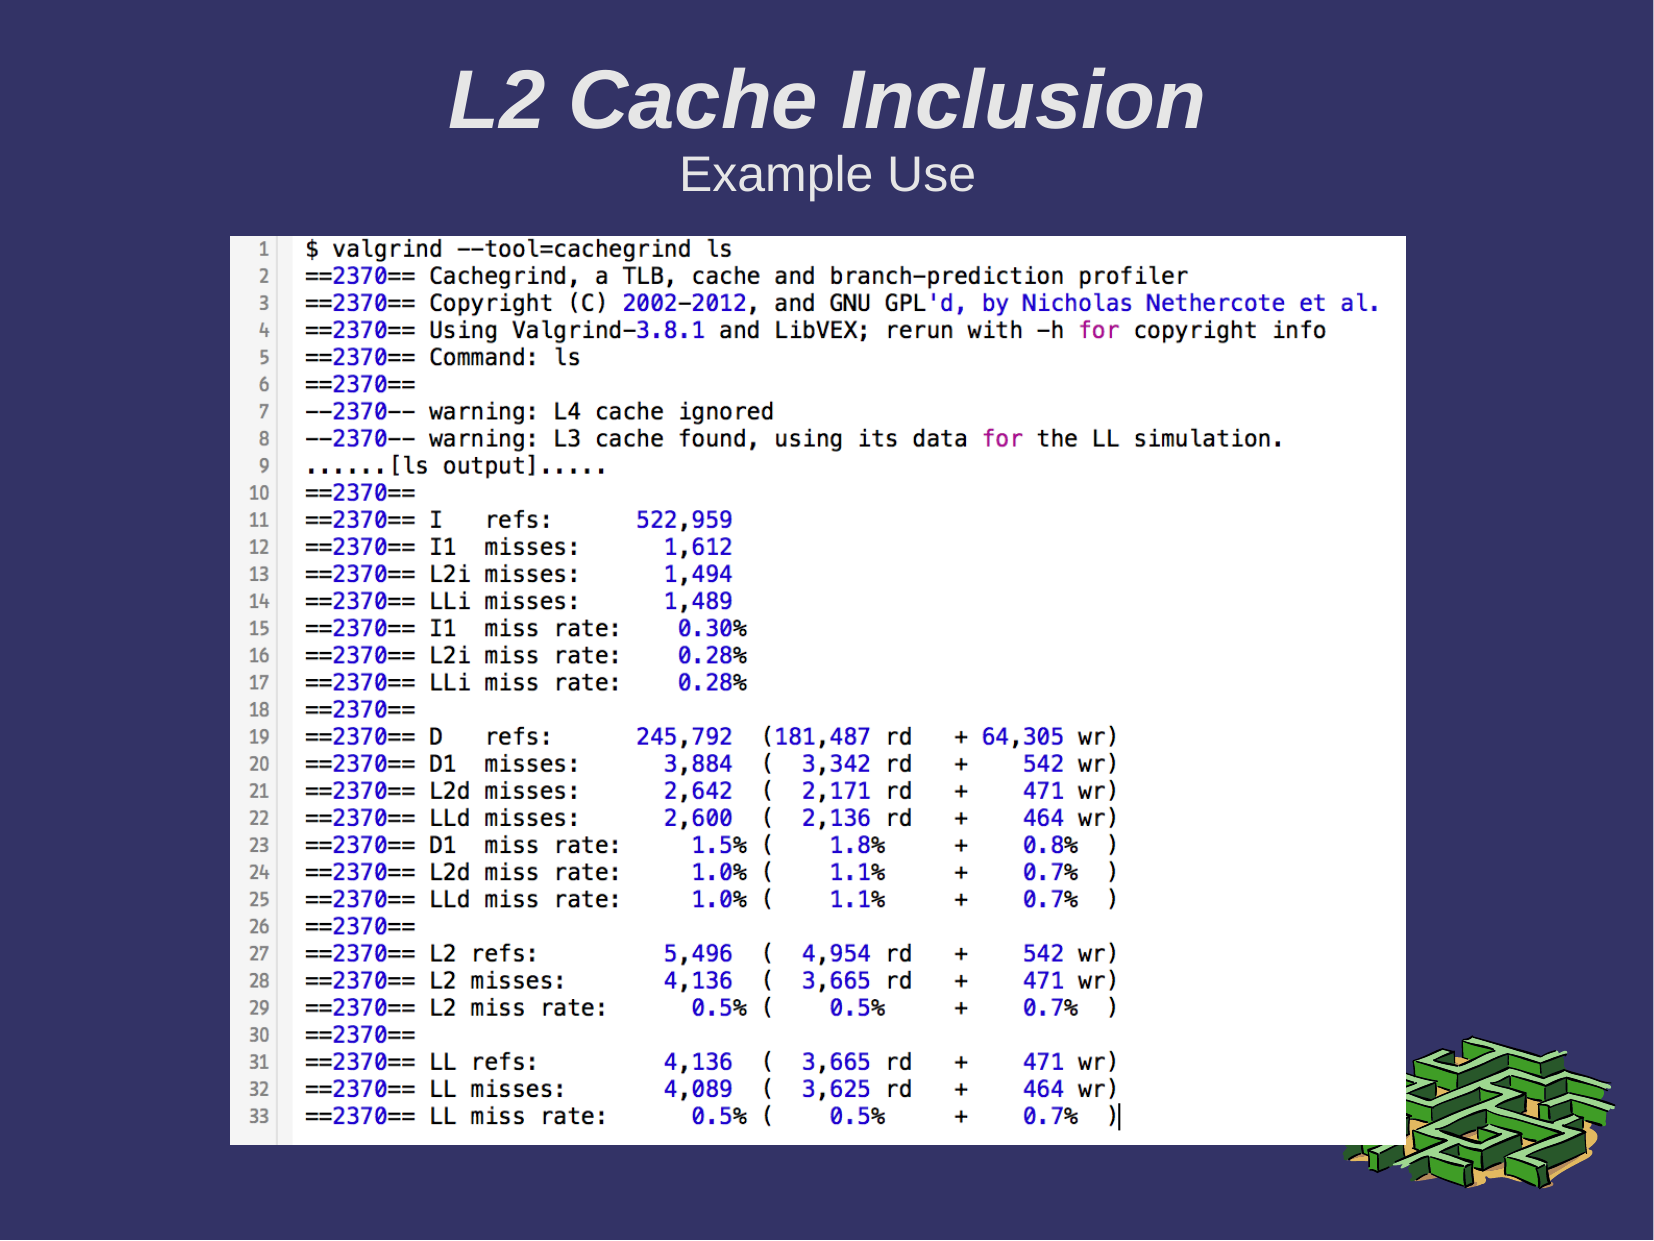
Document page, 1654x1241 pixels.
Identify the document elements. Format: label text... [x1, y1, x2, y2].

picture [230, 236, 1406, 1145]
title L2 Cache Inclusion Example Use [121, 19, 1534, 237]
